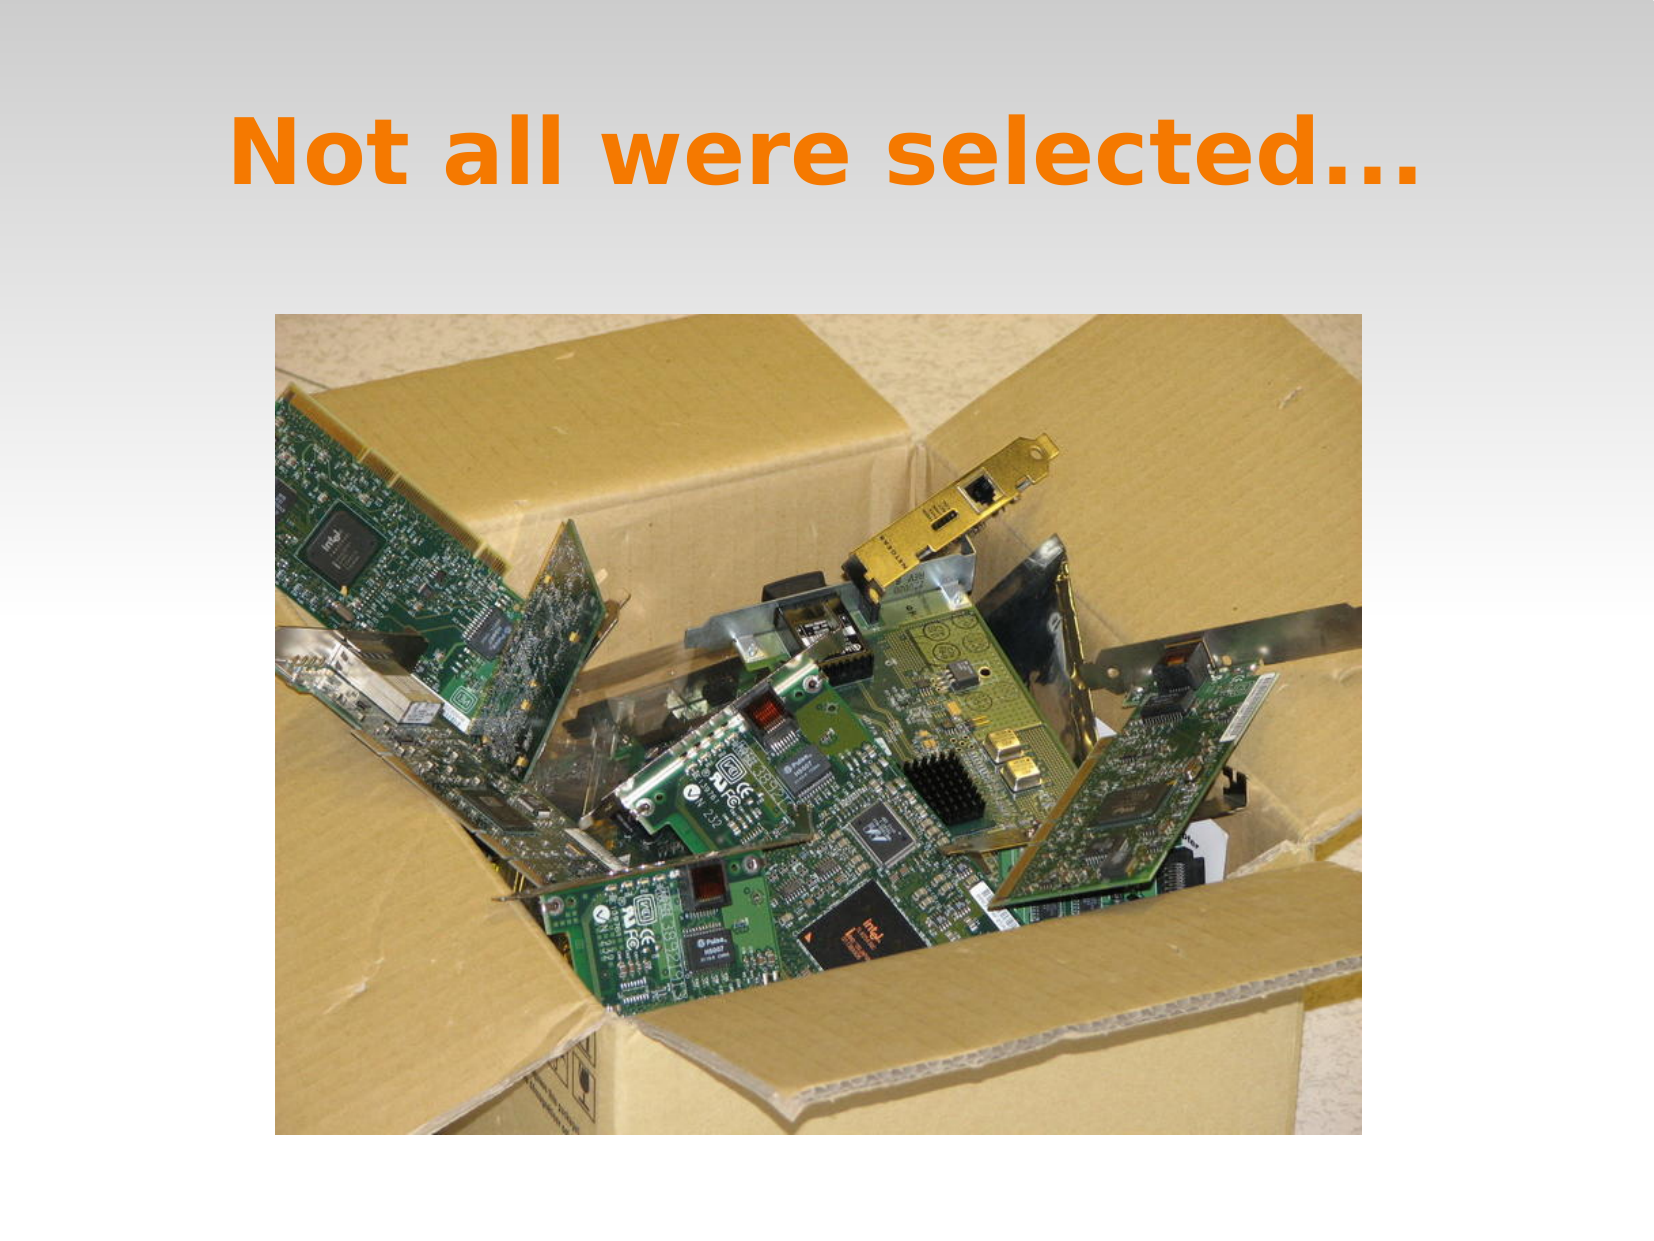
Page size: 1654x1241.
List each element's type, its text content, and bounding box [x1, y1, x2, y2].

title Not all were selected... [82, 49, 1571, 257]
picture [275, 314, 1362, 1135]
